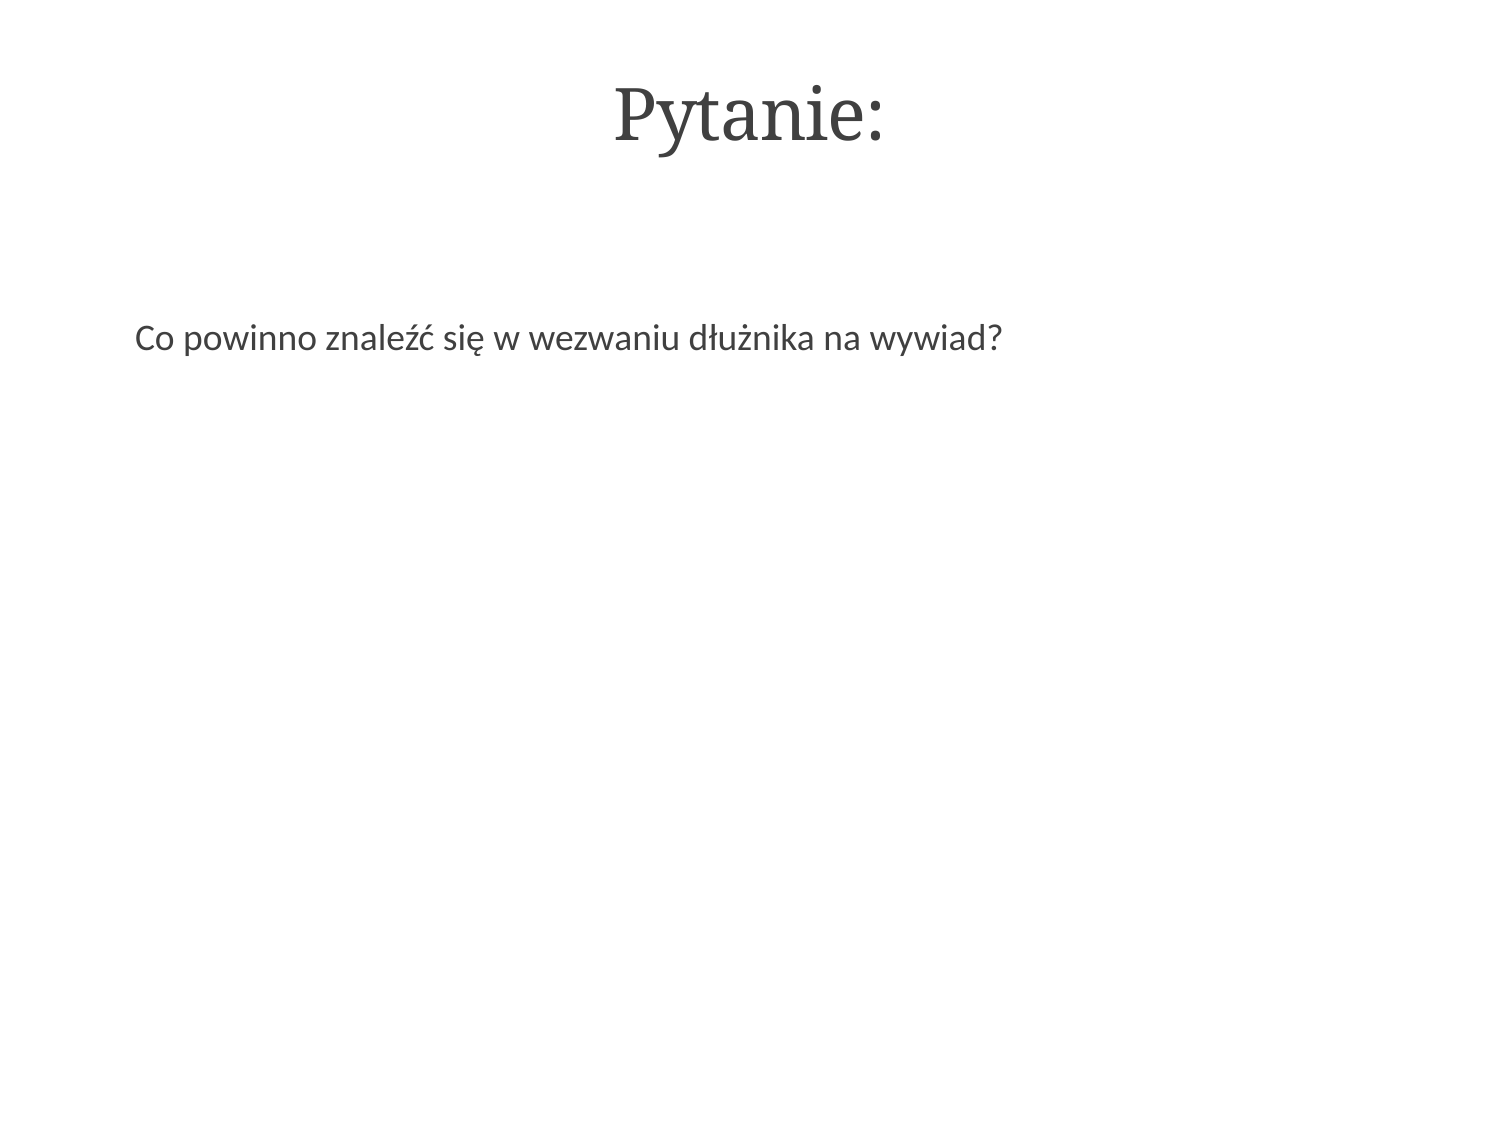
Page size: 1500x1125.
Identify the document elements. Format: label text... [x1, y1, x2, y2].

list Co powinno znaleźć się w wezwaniu dłużnika na wywiad? [135, 302, 1373, 963]
title Pytanie: [163, 72, 1337, 163]
